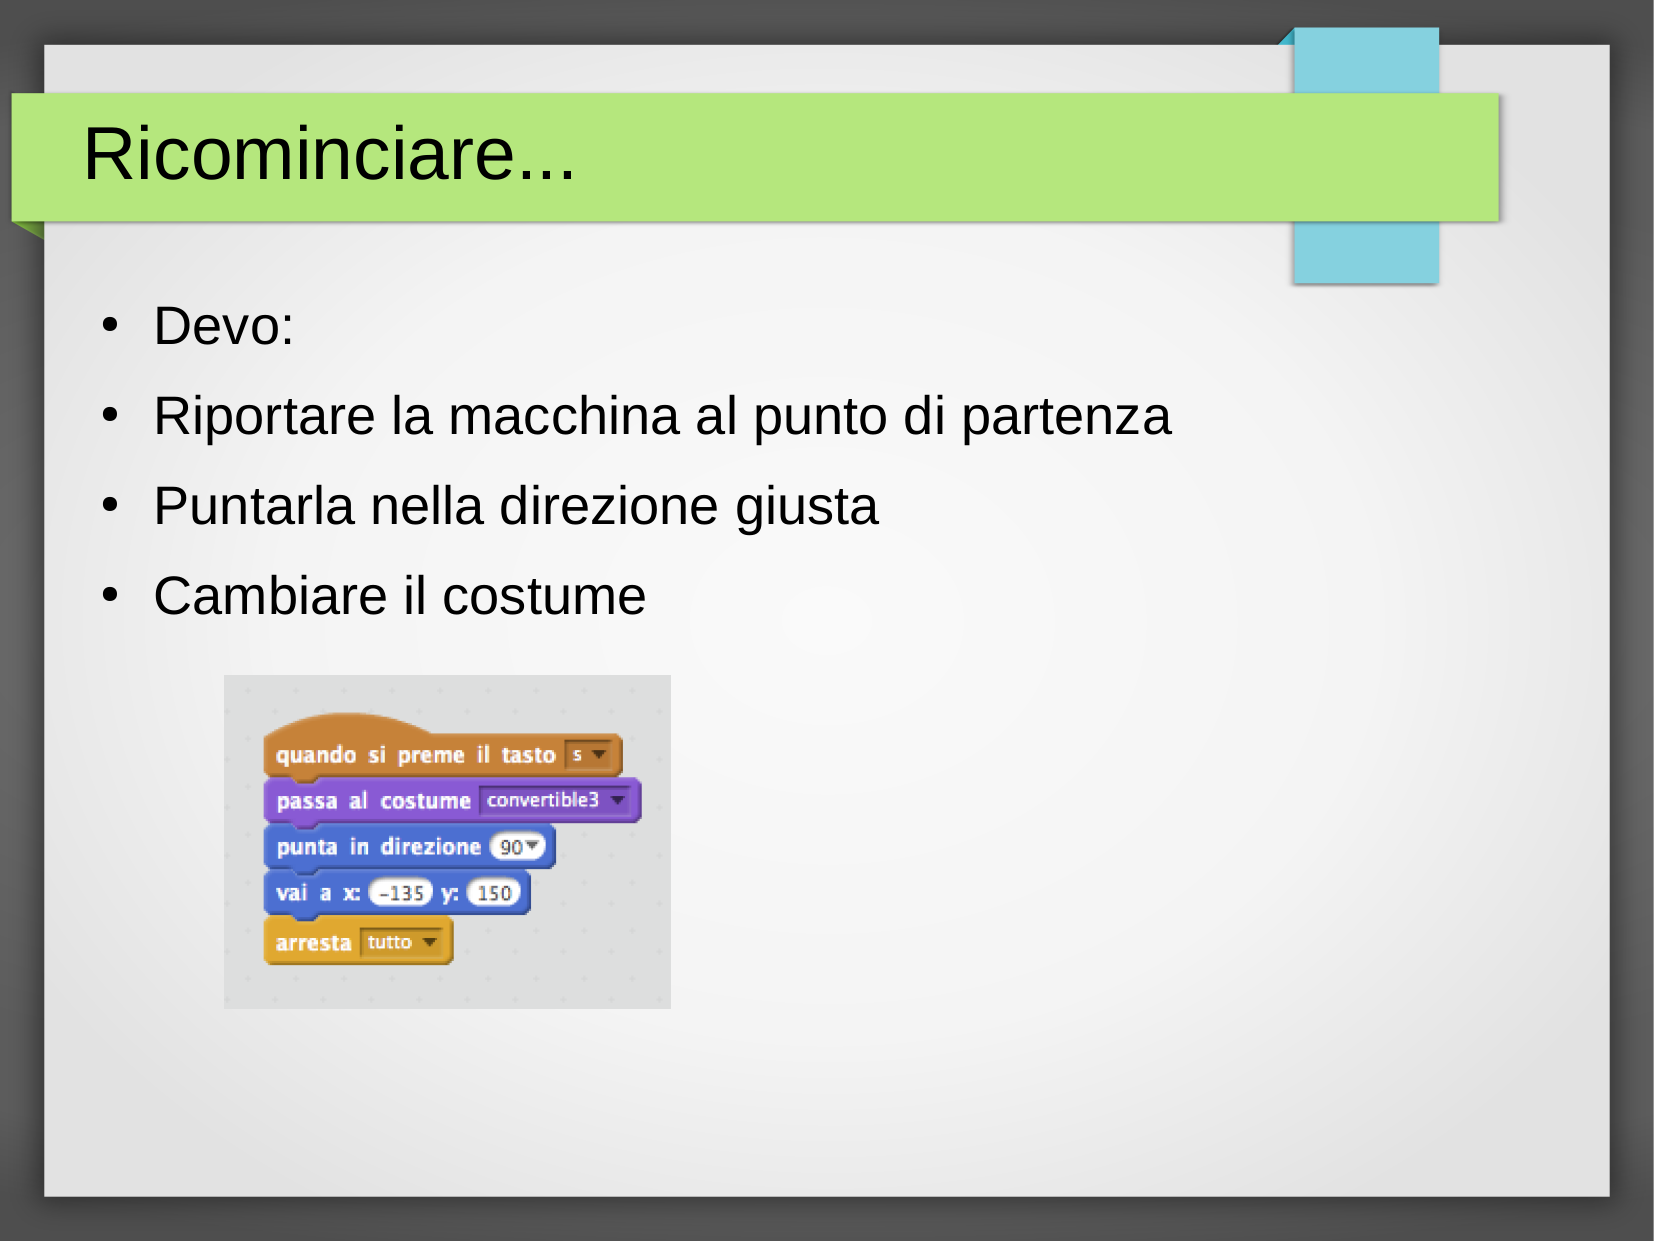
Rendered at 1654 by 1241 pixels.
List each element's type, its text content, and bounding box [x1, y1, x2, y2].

title Ricominciare... [82, 94, 1264, 213]
list Devo: Riportare la macchina al punto di partenza Puntarla nella direzione giusta Cambiare il costume [82, 295, 1571, 626]
picture [0, 0, 1654, 1241]
